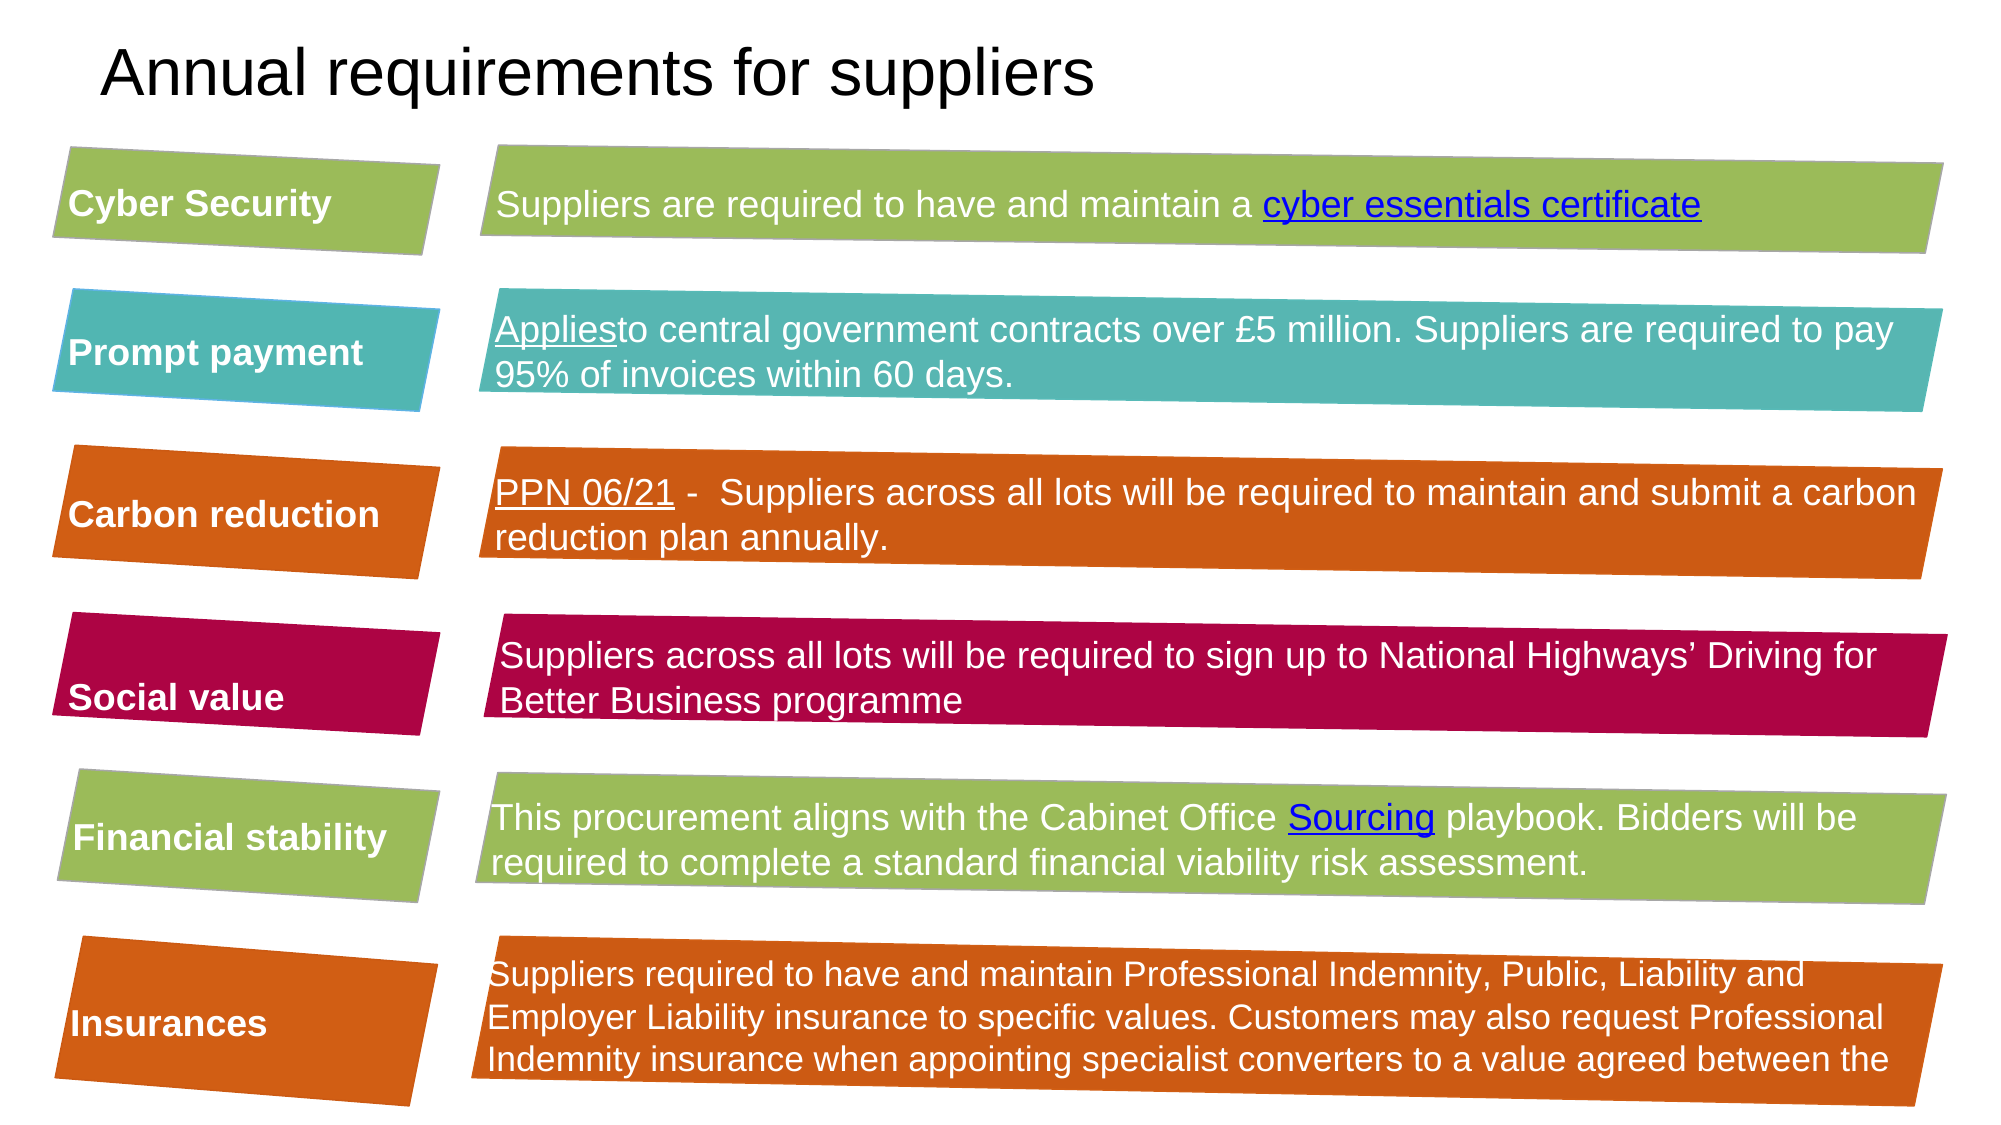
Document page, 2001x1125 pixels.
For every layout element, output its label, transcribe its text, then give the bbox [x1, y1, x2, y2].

text_box Appliesto central government contracts over £5 million. Suppliers are required to pay 95% of invoices within 60 days. [479, 288, 1943, 412]
text_box Social value [52, 612, 440, 735]
text_box Suppliers required to have and maintain Professional Indemnity, Public, Liability and Employer Liability insurance to specific values. Customers may also request Professional Indemnity insurance when appointing specialist converters to a value agreed between the Customer and the Supplier. [471, 936, 1943, 1106]
text_box Cyber Security [52, 146, 440, 255]
text_box Annual requirements for suppliers [80, 8, 1874, 147]
text_box Suppliers are required to have and maintain a cyber essentials certificate [480, 147, 1944, 254]
text_box Financial stability [57, 769, 440, 903]
text_box Insurances [55, 936, 438, 1106]
text_box Prompt payment [52, 288, 440, 412]
text_box This procurement aligns with the Cabinet Office Sourcing playbook. Bidders will be required to complete a standard financial viability risk assessment. [475, 772, 1947, 905]
text_box Carbon reduction [52, 445, 440, 579]
text_box PPN 06/21 - Suppliers across all lots will be required to maintain and submit a carbon reduction plan annually. [479, 447, 1943, 579]
text_box Suppliers across all lots will be required to sign up to National Highways’ Driving for Better Business programme [484, 614, 1948, 737]
